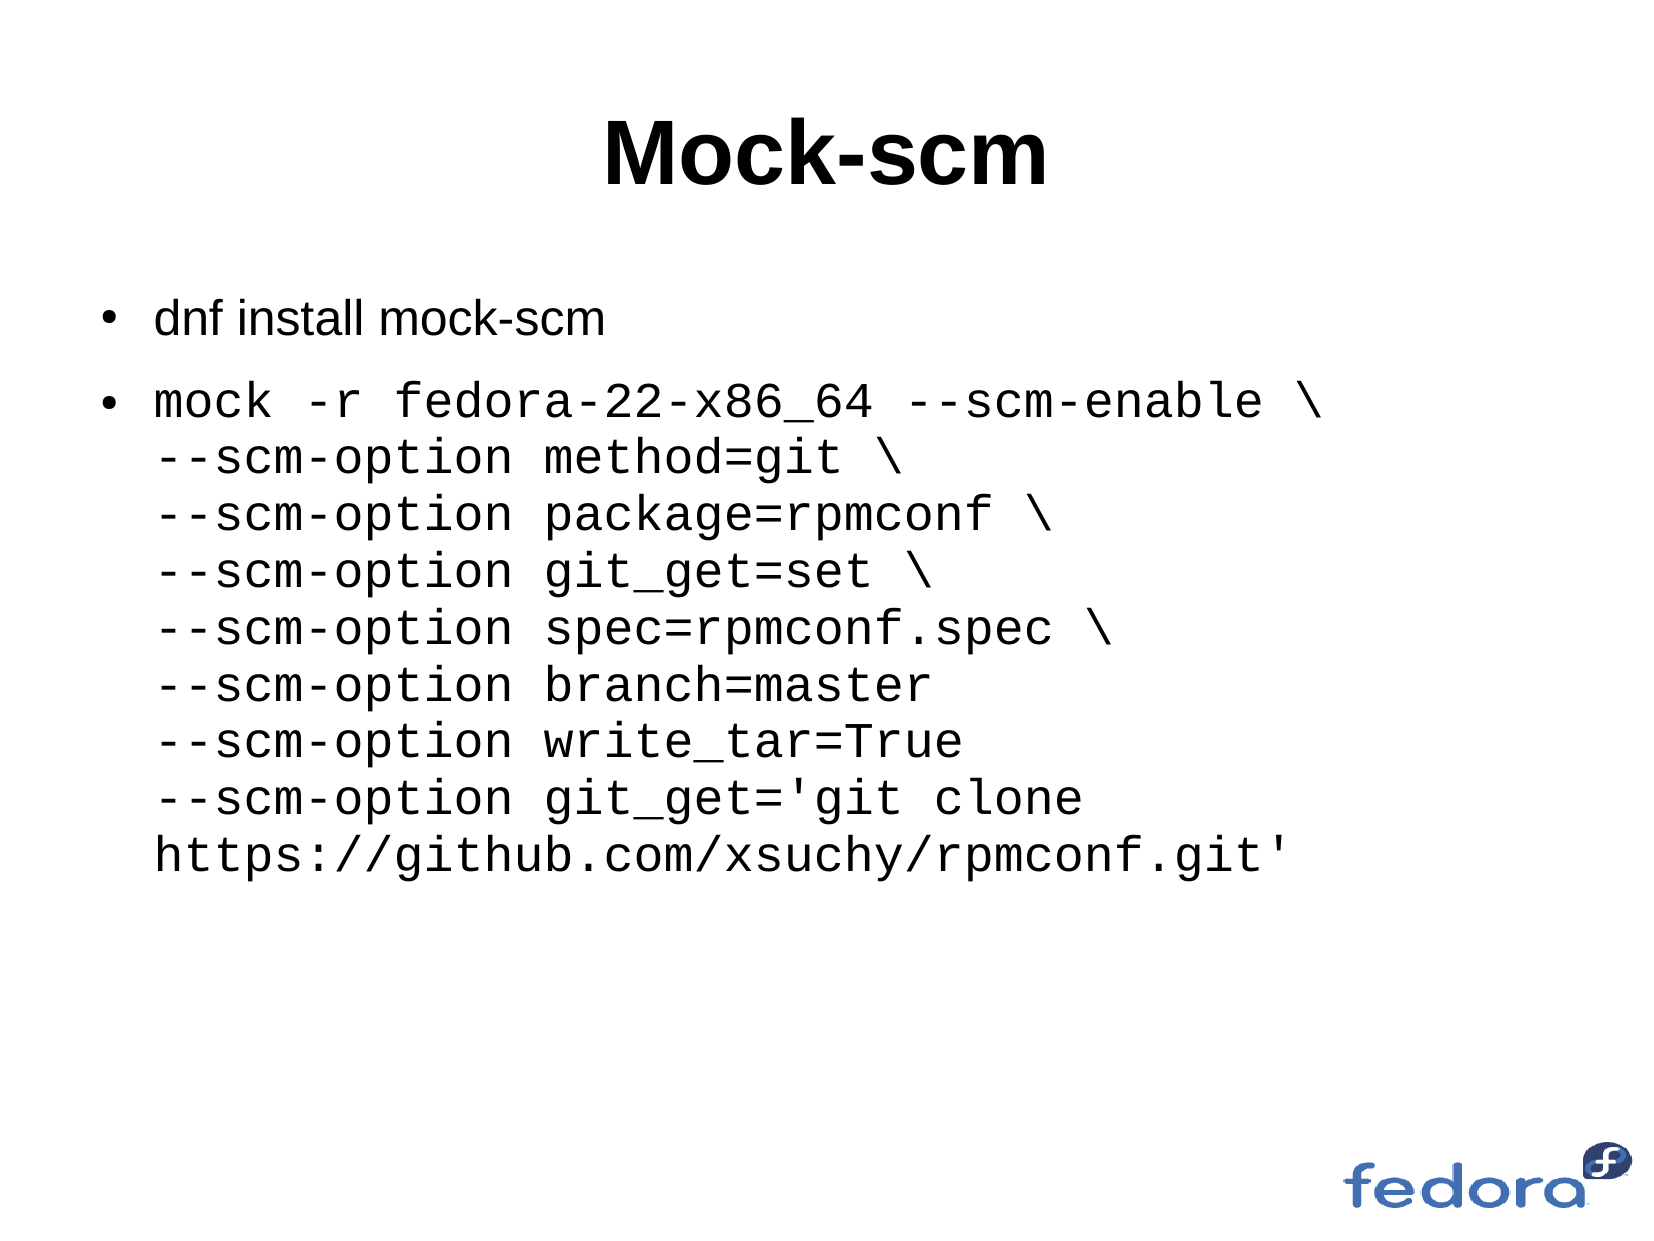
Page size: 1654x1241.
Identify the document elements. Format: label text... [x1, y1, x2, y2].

picture [1332, 1124, 1651, 1227]
title Mock-scm [82, 49, 1571, 257]
list dnf install mock-scm mock -r fedora-22-x86_64 --scm-enable \ --scm-option method=git \ --scm-option package=rpmconf \ --scm-option git_get=set \ --scm-option spec=rpmconf.spec \ --scm-option branch=master --scm-option write_tar=True --scm-option git_get='git clone https://github.com/xsuchy/rpmconf.git' [82, 290, 1571, 1109]
